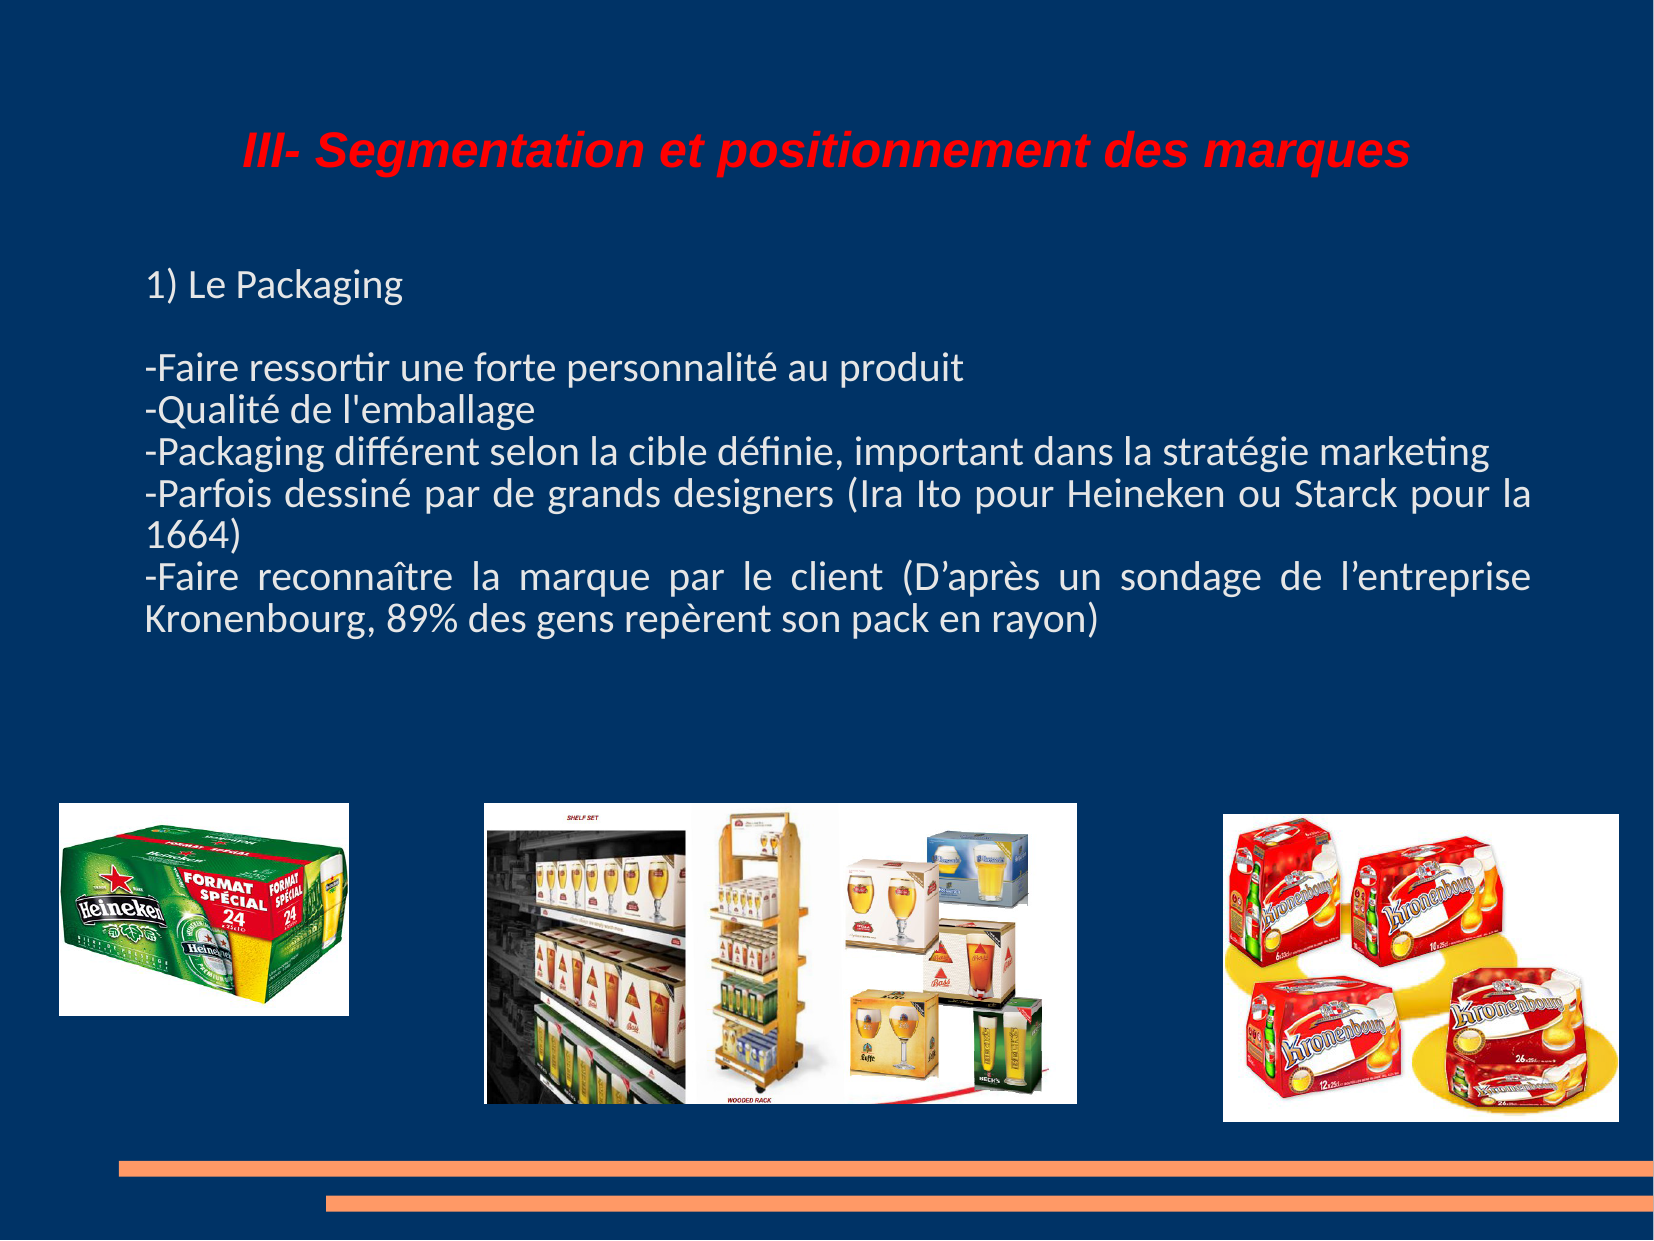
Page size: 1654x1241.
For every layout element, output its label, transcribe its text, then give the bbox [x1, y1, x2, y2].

picture [484, 803, 1077, 1104]
picture [1223, 814, 1619, 1123]
title III- Segmentation et positionnement des marques [121, 46, 1534, 254]
picture [59, 803, 349, 1016]
text_box 1) Le Packaging -Faire ressortir une forte personnalité au produit -Qualité de l'emballage -Packaging différent selon la cible définie, important dans la stratégie marketing -Parfois dessiné par de grands designers (Ira Ito pour Heineken ou Starck pour la 1664) -Faire reconnaître la marque par le client (D’après un sondage de l’entreprise Kronenbourg, 89% des gens repèrent son pack en rayon) [129, 259, 1548, 878]
